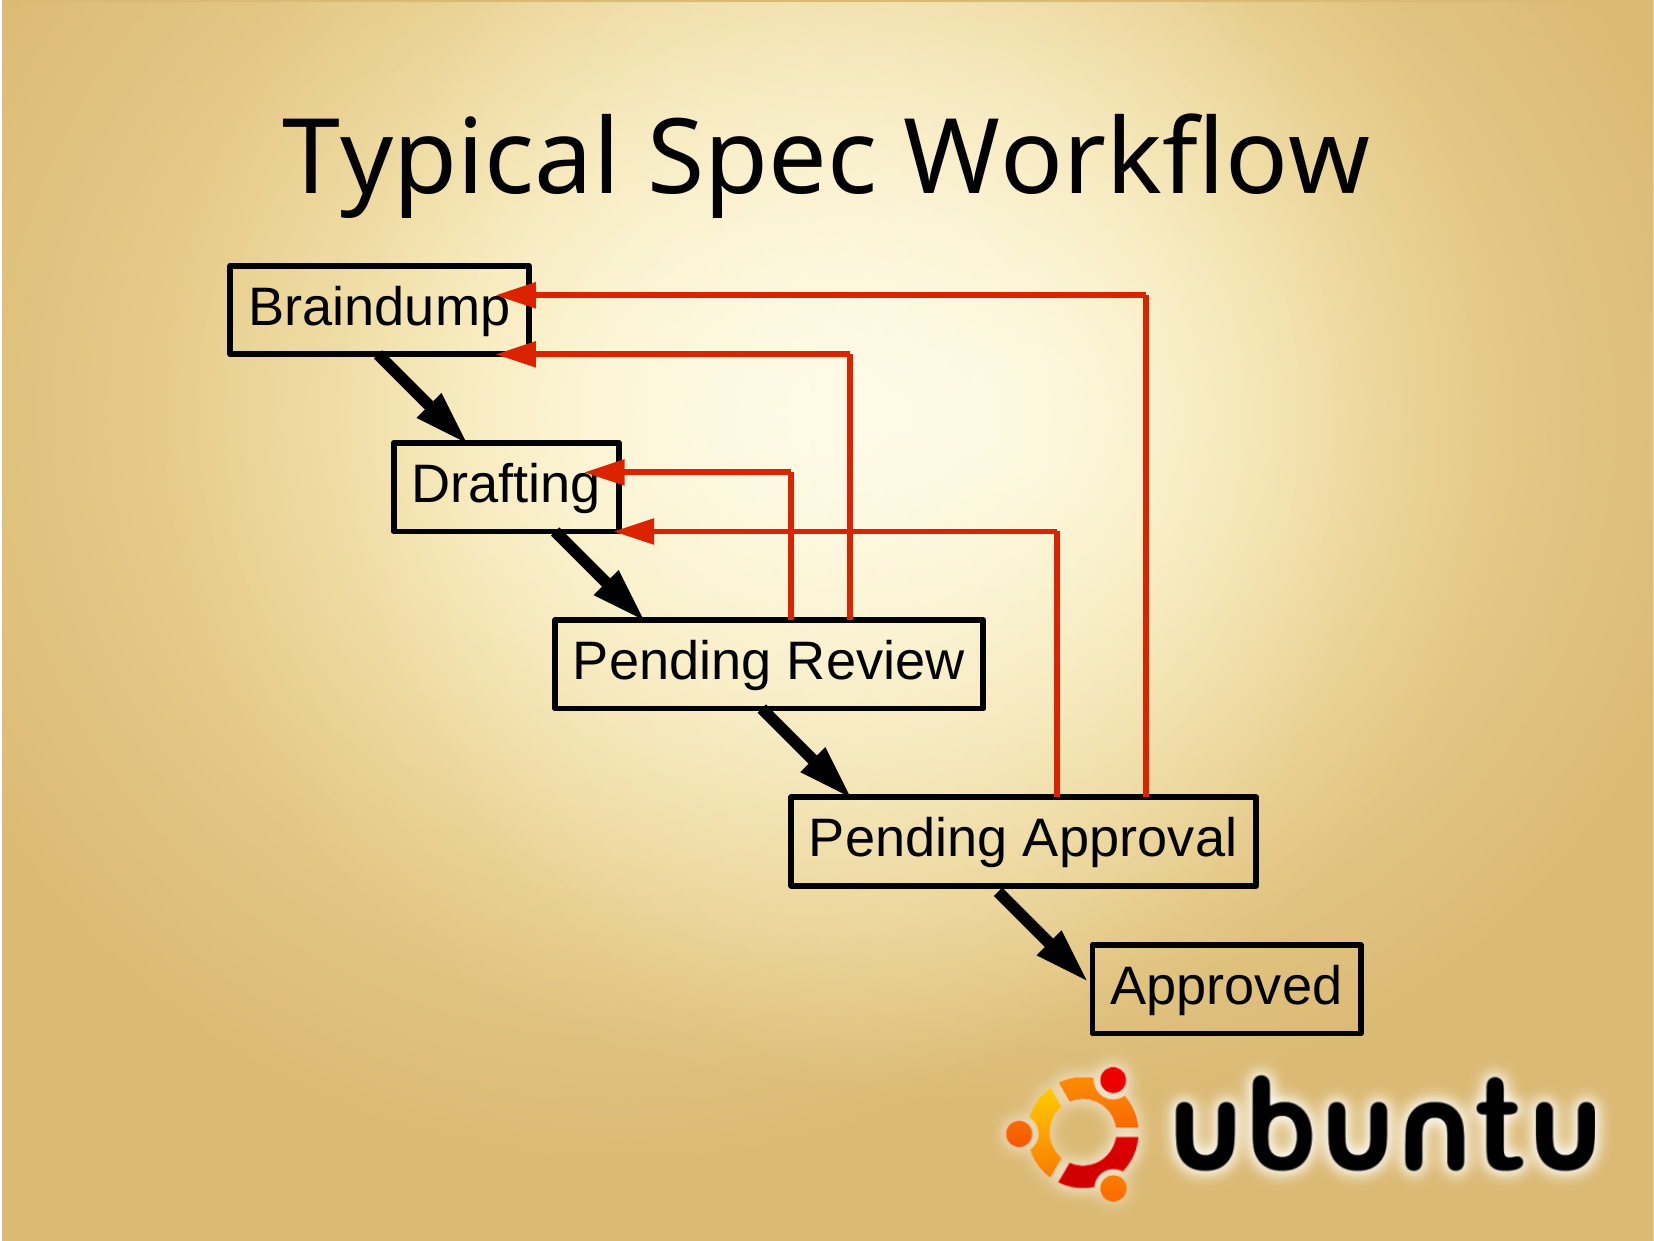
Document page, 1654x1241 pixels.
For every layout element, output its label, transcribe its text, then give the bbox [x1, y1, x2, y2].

text_box Drafting [393, 443, 585, 532]
picture [2, 0, 1654, 1241]
title Typical Spec Workflow [82, 49, 1571, 257]
text_box Pending Approval [791, 797, 1179, 886]
text_box Approved [1092, 945, 1319, 1034]
text_box Pending Review [555, 620, 913, 709]
text_box Braindump [230, 265, 482, 355]
